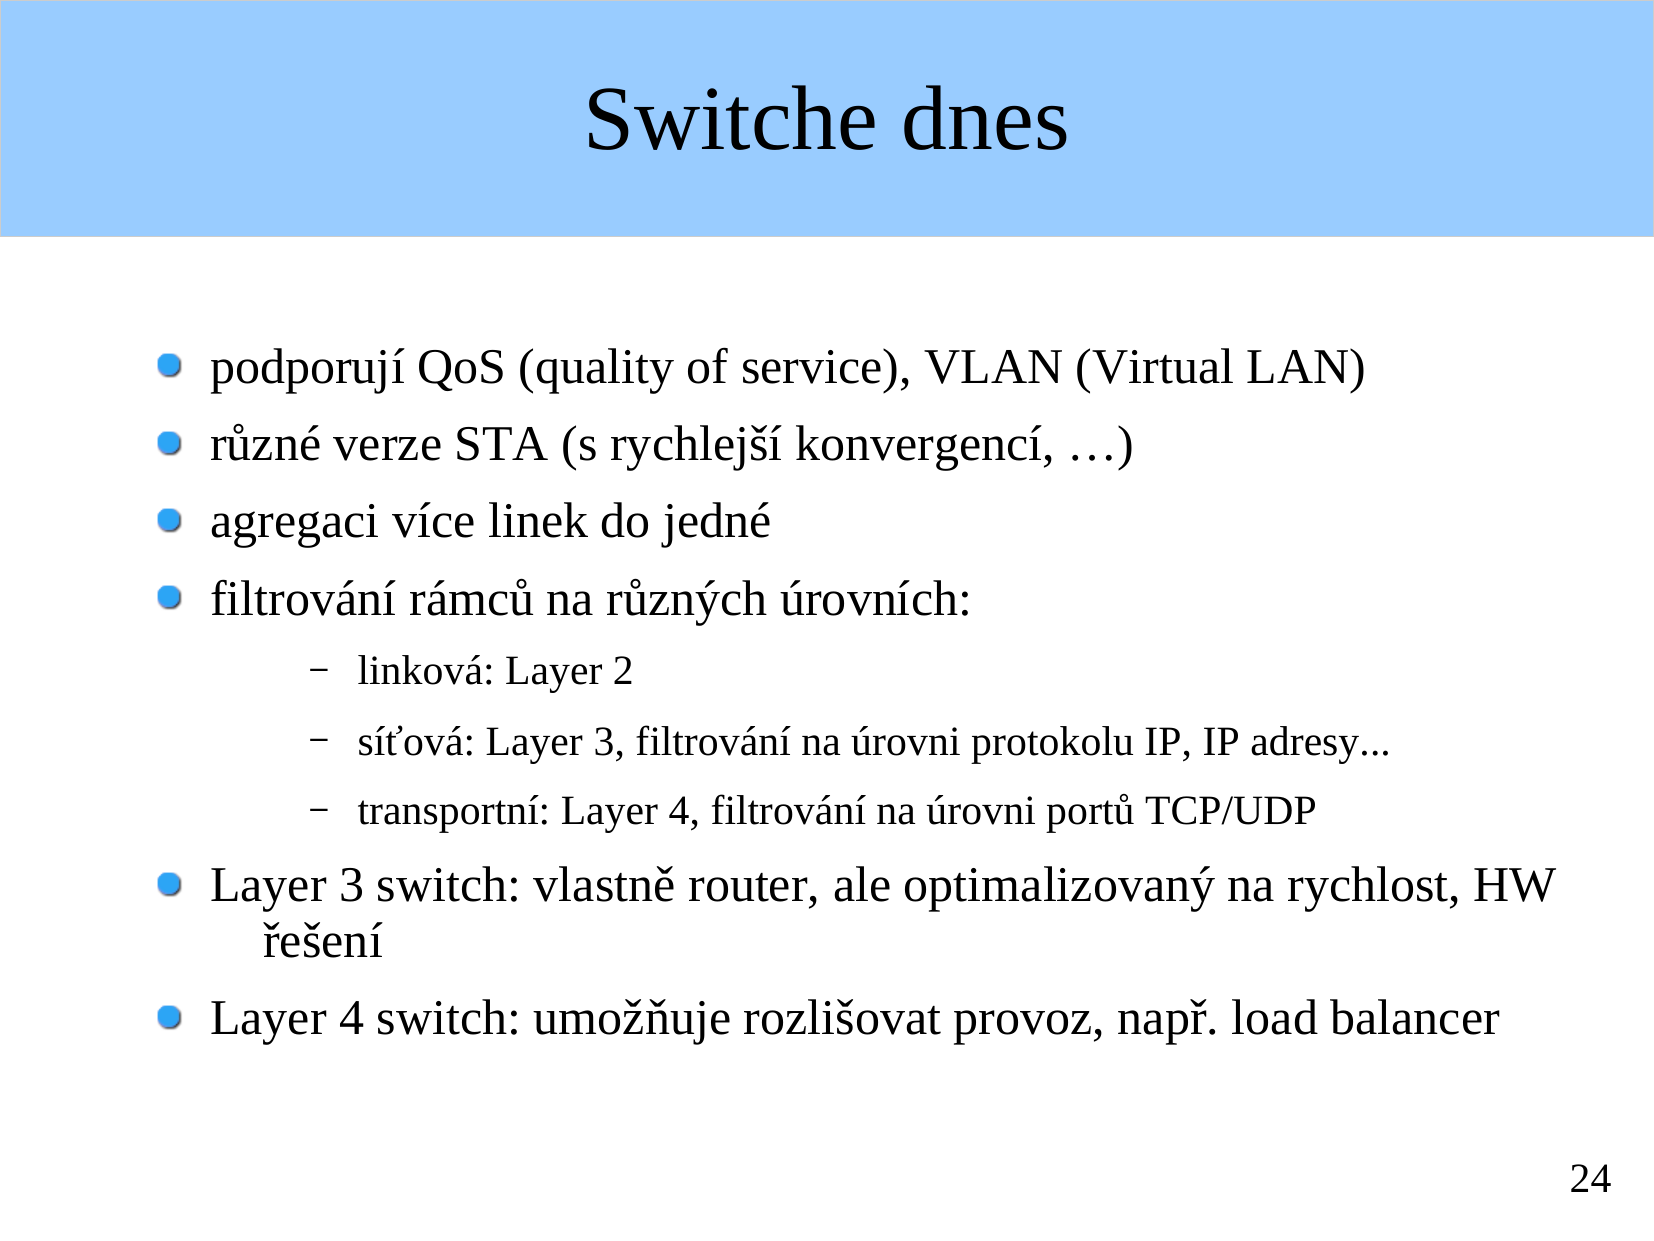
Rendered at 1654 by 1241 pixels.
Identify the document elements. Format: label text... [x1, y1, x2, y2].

title Switche dnes [0, 0, 1654, 237]
list podporují QoS (quality of service), VLAN (Virtual LAN) různé verze STA (s rychlejší konvergencí, …) agregaci více linek do jedné filtrování rámců na různých úrovních: linková: Layer 2 síťová: Layer 3, filtrování na úrovni protokolu IP, IP adresy... transportní: Layer 4, filtrování na úrovni portů TCP/UDP Layer 3 switch: vlastně router, ale optimalizovaný na rychlost, HW řešení Layer 4 switch: umožňuje rozlišovat provoz, např. load balancer [121, 338, 1566, 1170]
